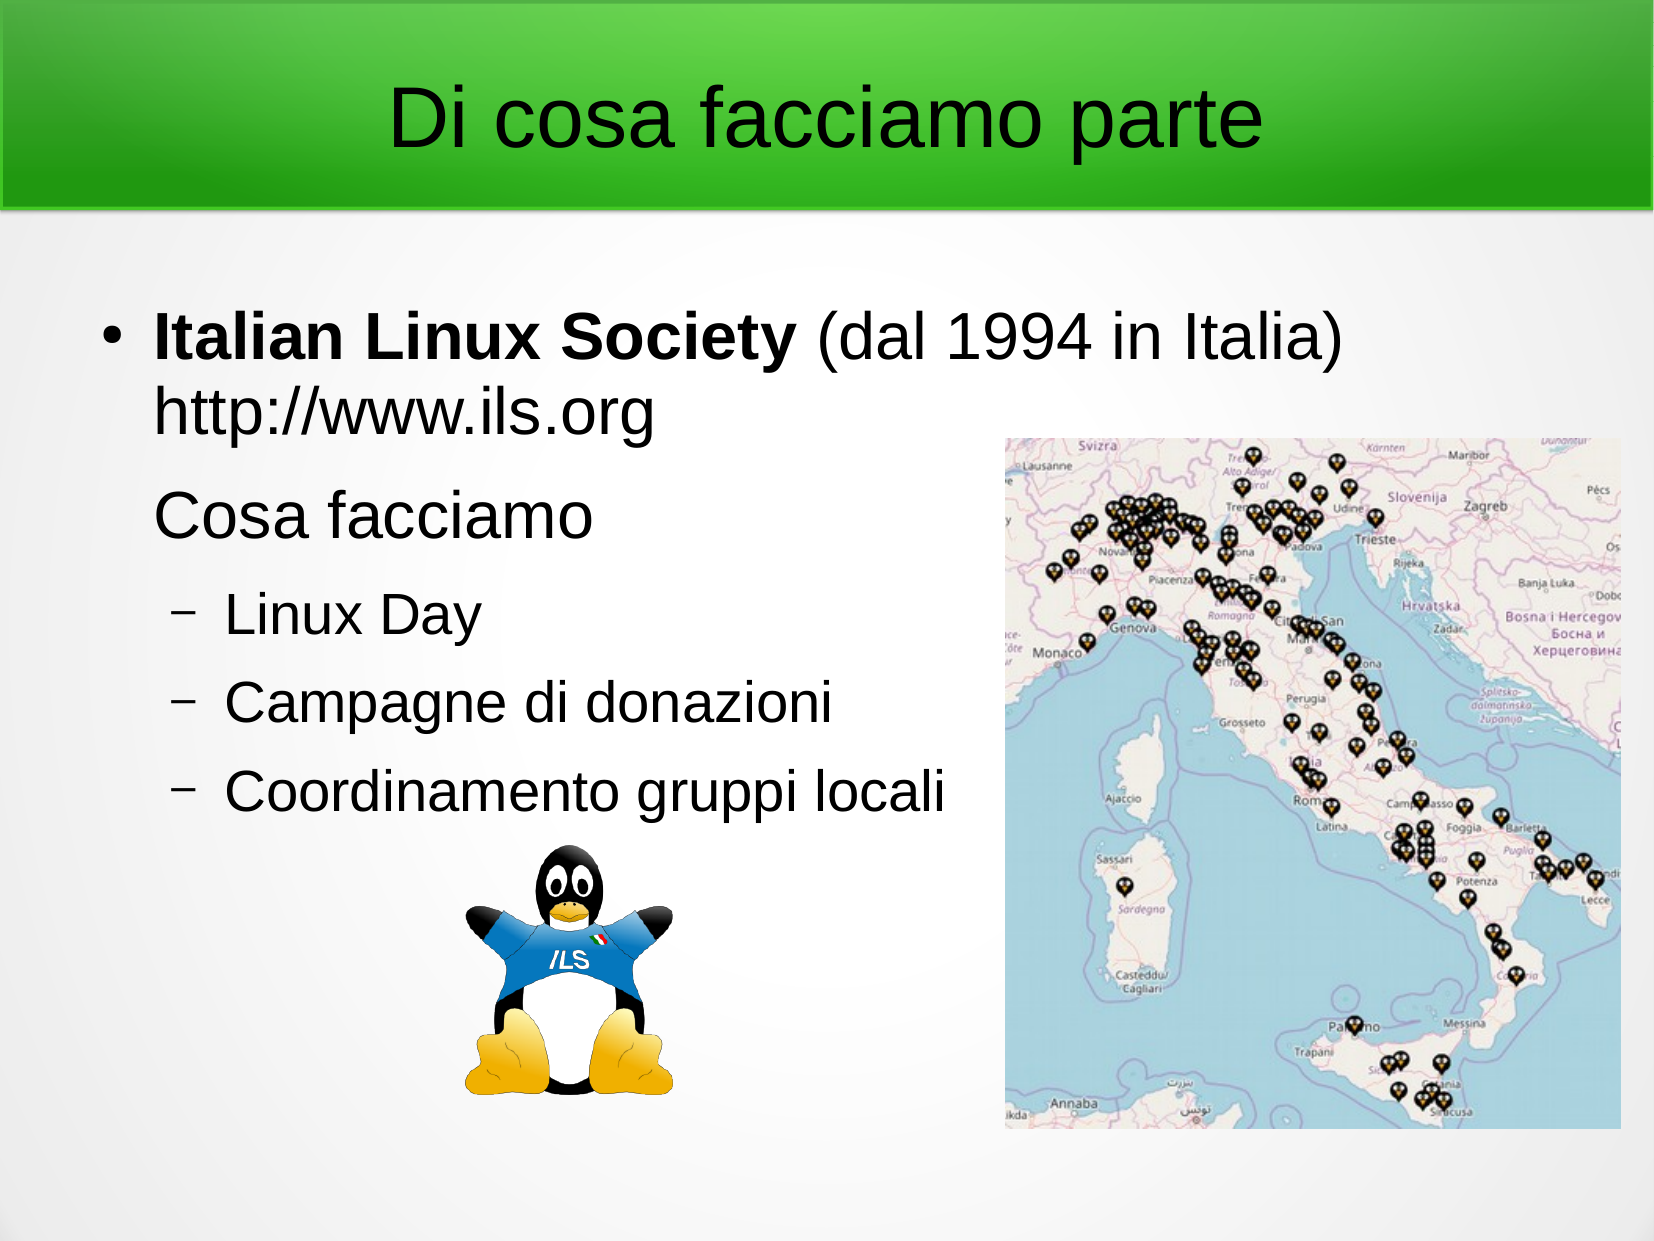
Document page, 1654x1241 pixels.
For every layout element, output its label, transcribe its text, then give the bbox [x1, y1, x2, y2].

picture [465, 845, 673, 1096]
list Italian Linux Society (dal 1994 in Italia) http://www.ils.org Cosa facciamo Linux Day Campagne di donazioni Coordinamento gruppi locali [82, 299, 1571, 1019]
title Di cosa facciamo parte [82, 47, 1571, 189]
picture [1005, 438, 1621, 1129]
